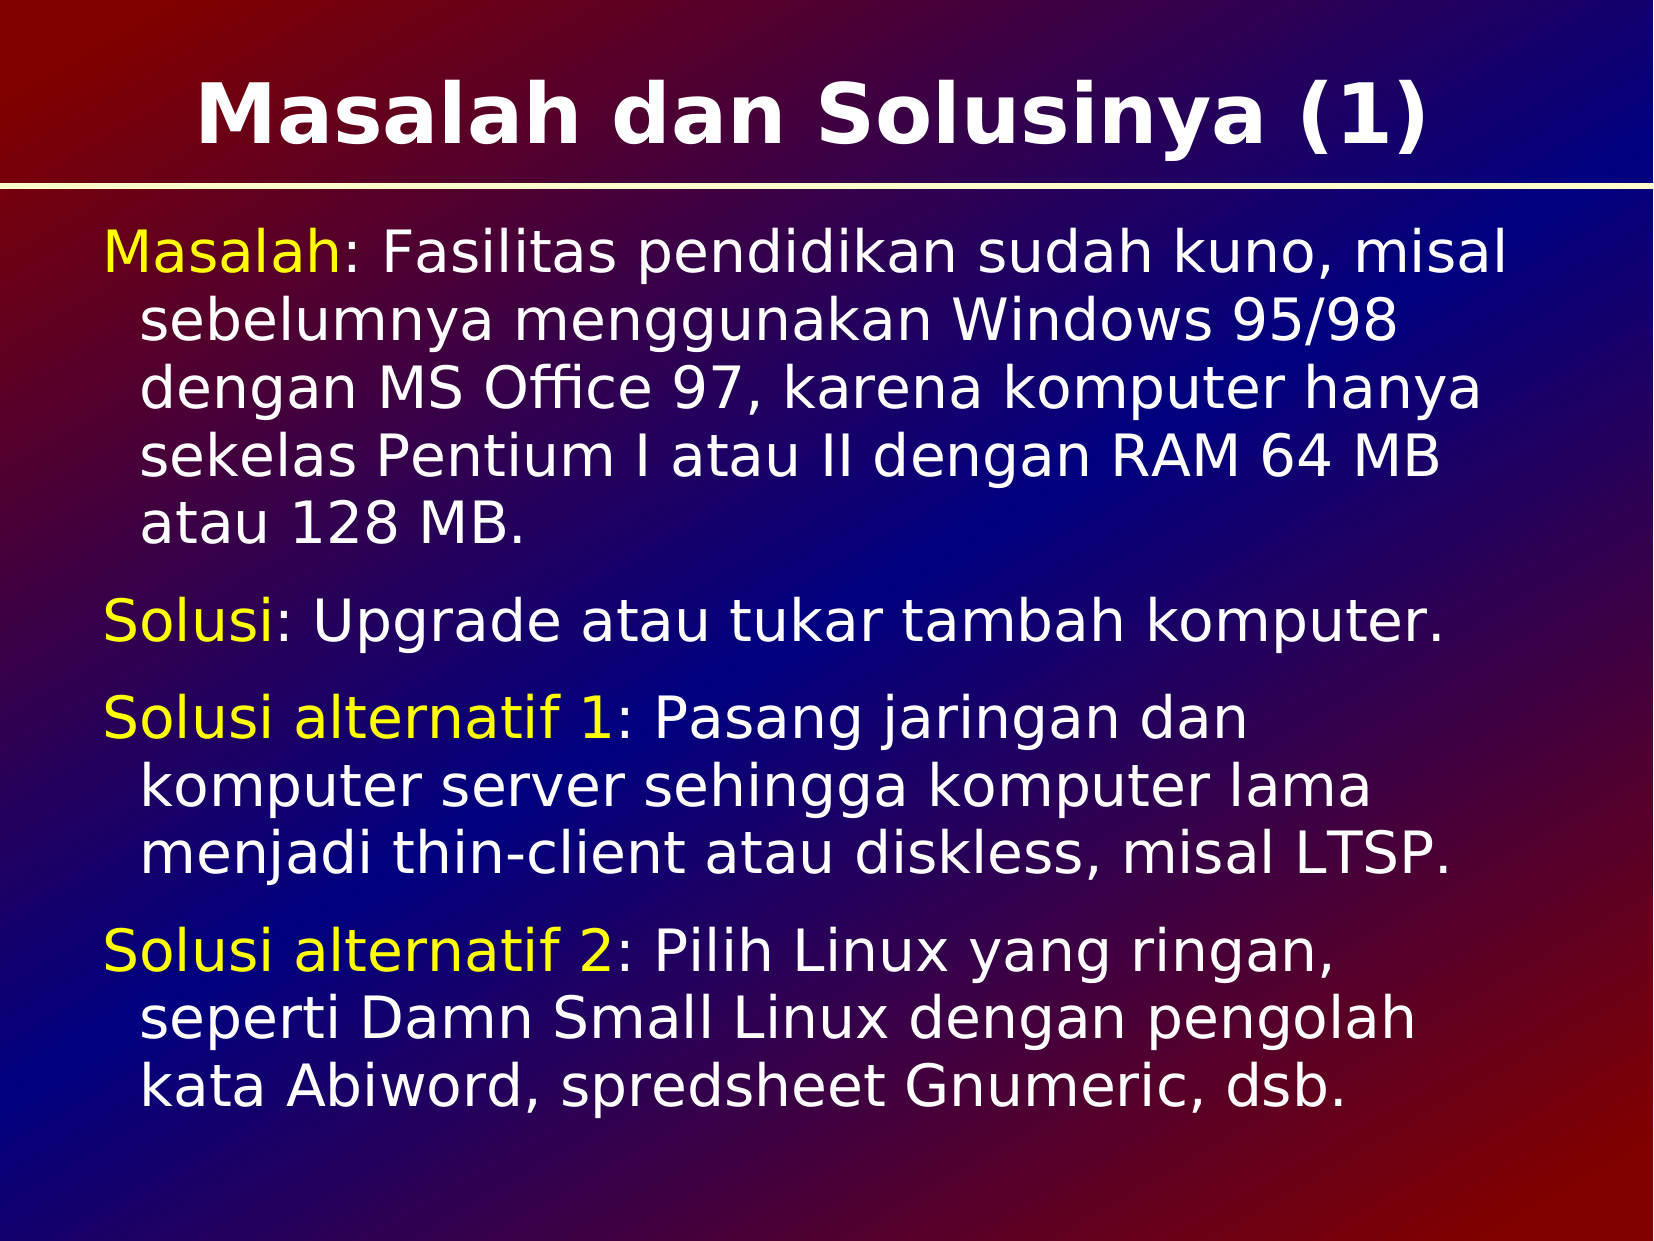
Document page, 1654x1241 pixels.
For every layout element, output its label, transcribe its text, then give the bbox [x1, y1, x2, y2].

title Masalah dan Solusinya (1) [75, 19, 1551, 211]
list Masalah: Fasilitas pendidikan sudah kuno, misal sebelumnya menggunakan Windows 95/98 dengan MS Office 97, karena komputer hanya sekelas Pentium I atau II dengan RAM 64 MB atau 128 MB. Solusi: Upgrade atau tukar tambah komputer. Solusi alternatif 1: Pasang jaringan dan komputer server sehingga komputer lama menjadi thin-client atau diskless, misal LTSP. Solusi alternatif 2: Pilih Linux yang ringan, seperti Damn Small Linux dengan pengolah kata Abiword, spredsheet Gnumeric, dsb. [64, 218, 1526, 1189]
